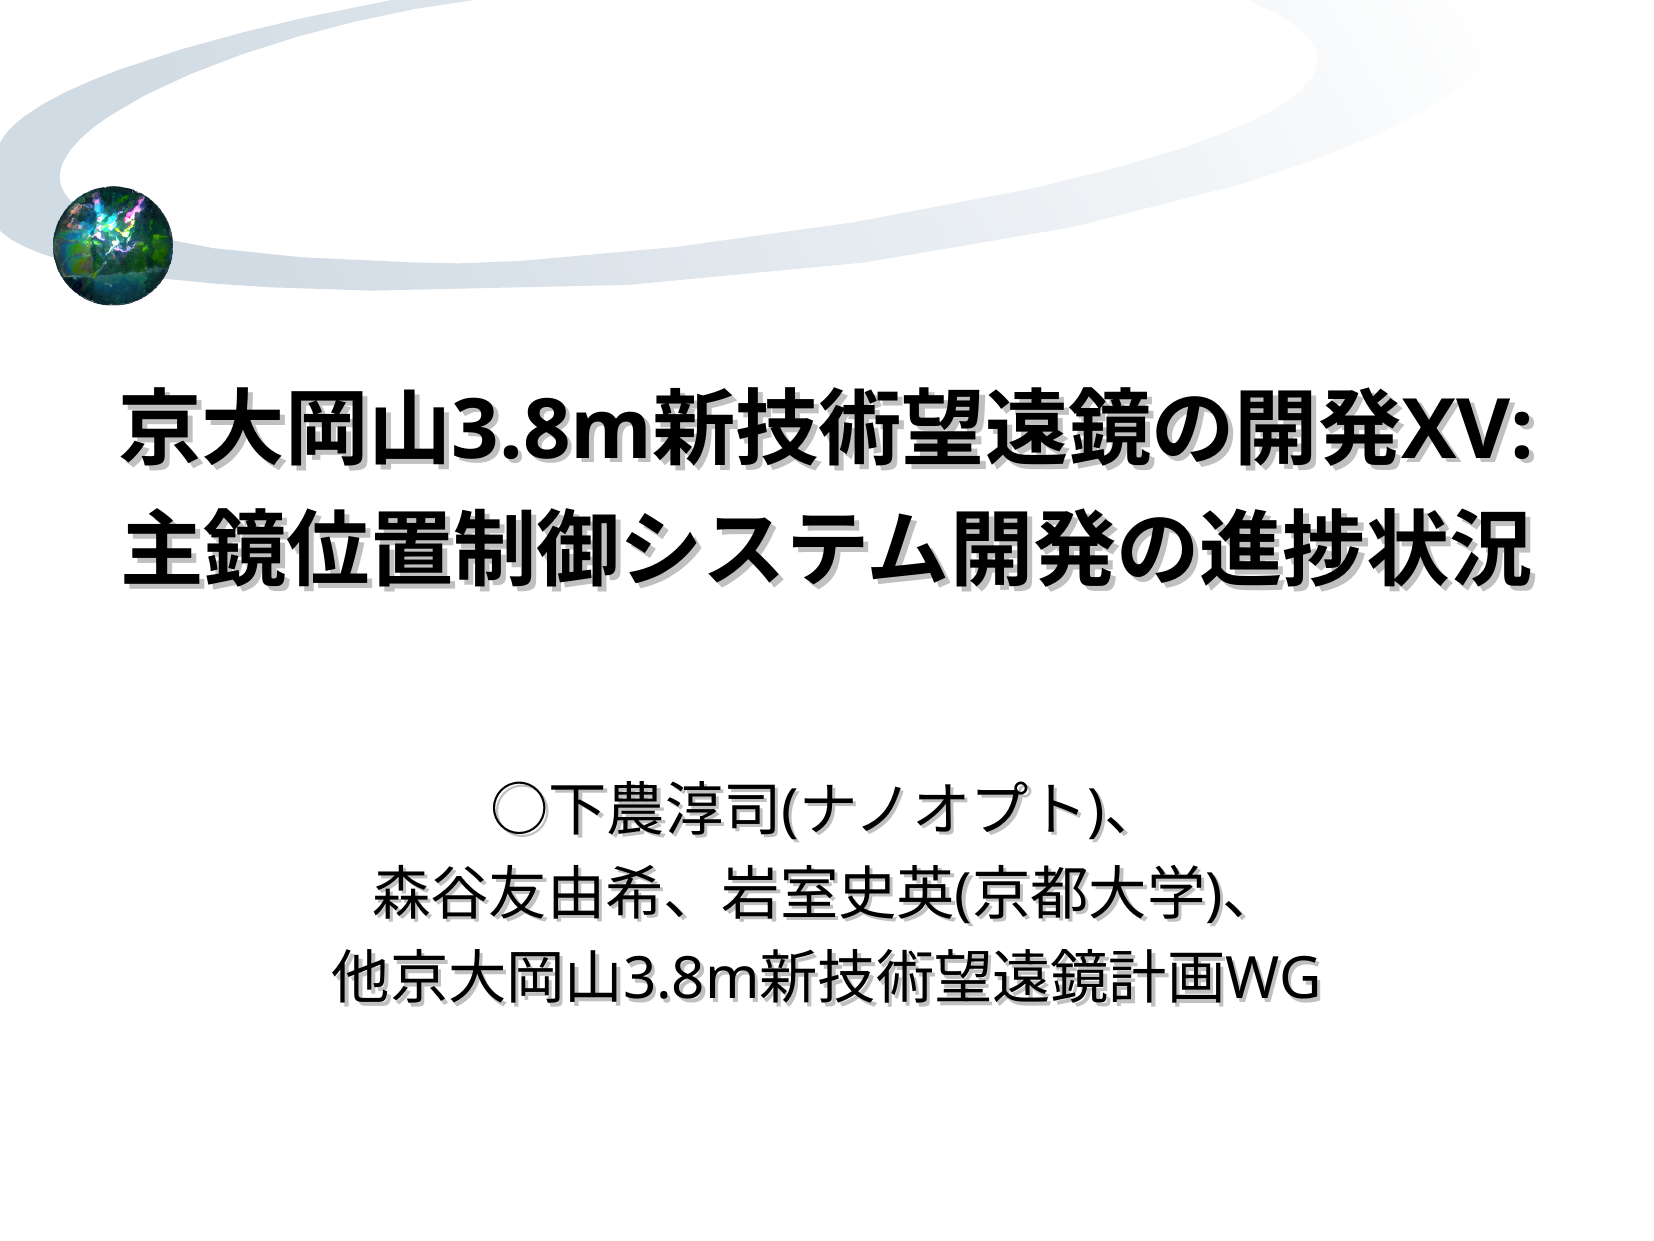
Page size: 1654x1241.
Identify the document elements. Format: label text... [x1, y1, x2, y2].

text_box ○下農淳司(ナノオプト)、 森谷友由希、岩室史英(京都大学)、 他京大岡山3.8m新技術望遠鏡計画WG [177, 755, 1477, 1033]
text_box 京大岡山3.8m新技術望遠鏡の開発XV: 主鏡位置制御システム開発の進捗状況 [29, 354, 1625, 606]
picture [43, 175, 182, 314]
